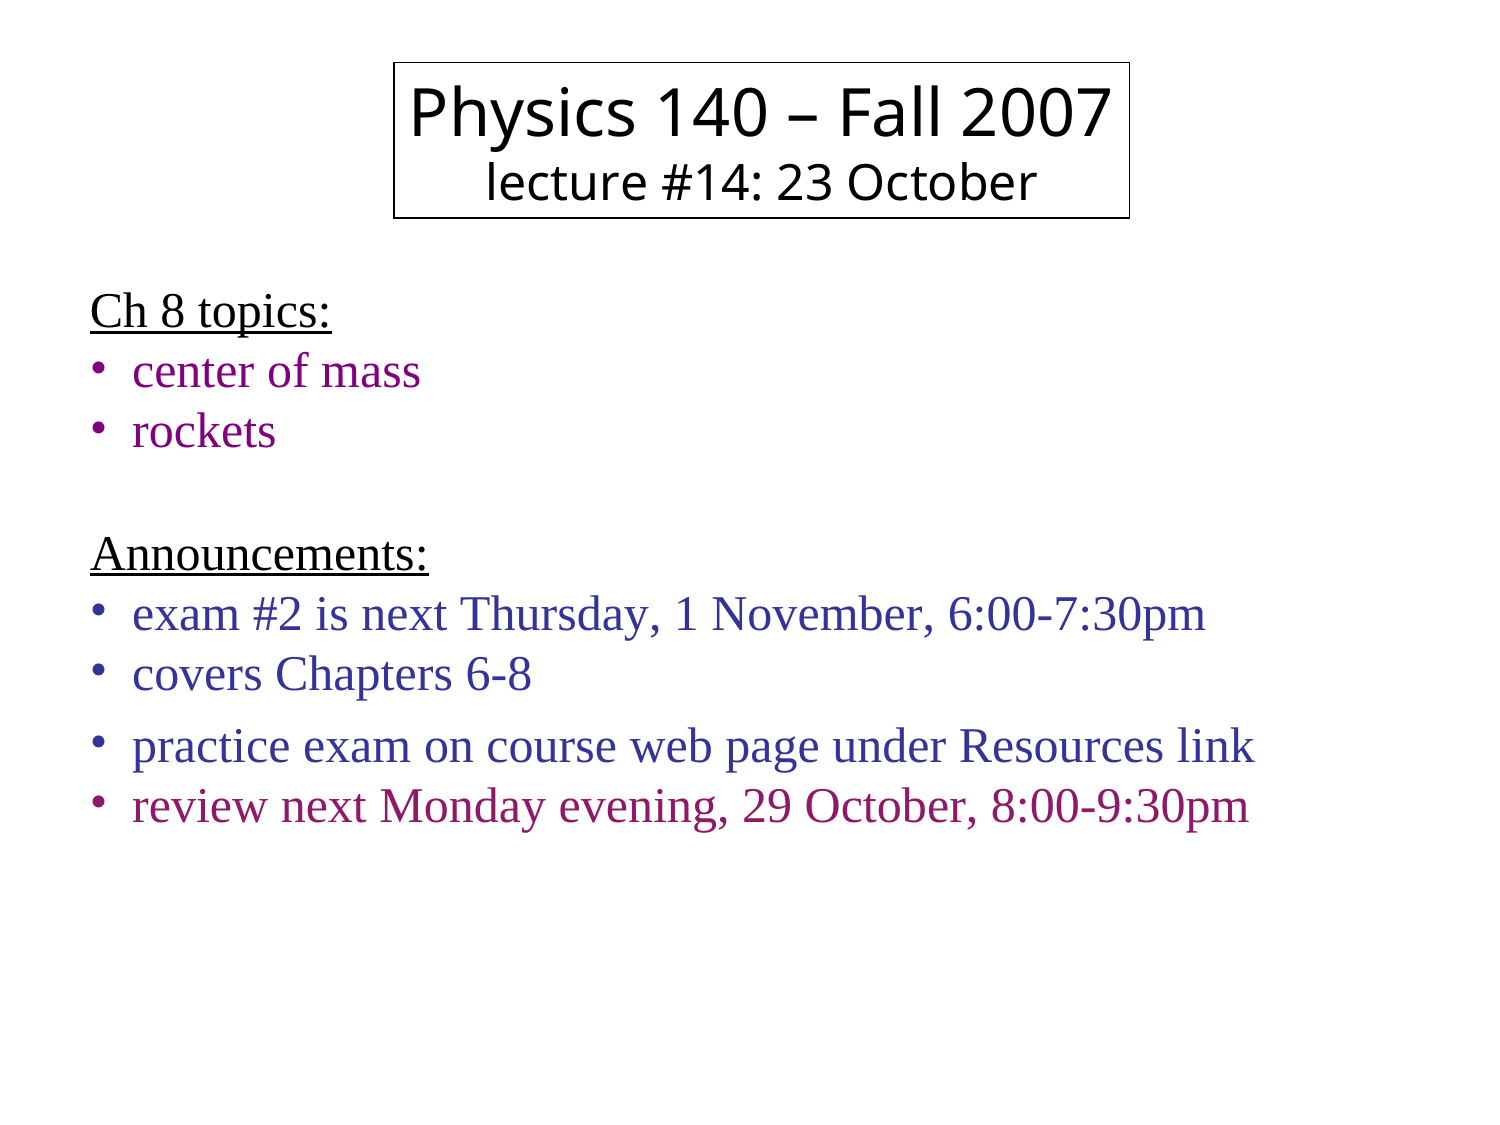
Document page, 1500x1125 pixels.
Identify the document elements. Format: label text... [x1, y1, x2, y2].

text_box Announcements: exam #2 is next Thursday, 1 November, 6:00-7:30pm covers Chapters 6-8 practice exam on course web page under Resources link review next Monday evening, 29 October, 8:00-9:30pm [75, 512, 1413, 840]
text_box Ch 8 topics: center of mass rockets [75, 270, 813, 466]
text_box Physics 140 – Fall 2007 lecture #14: 23 October [393, 62, 1130, 218]
